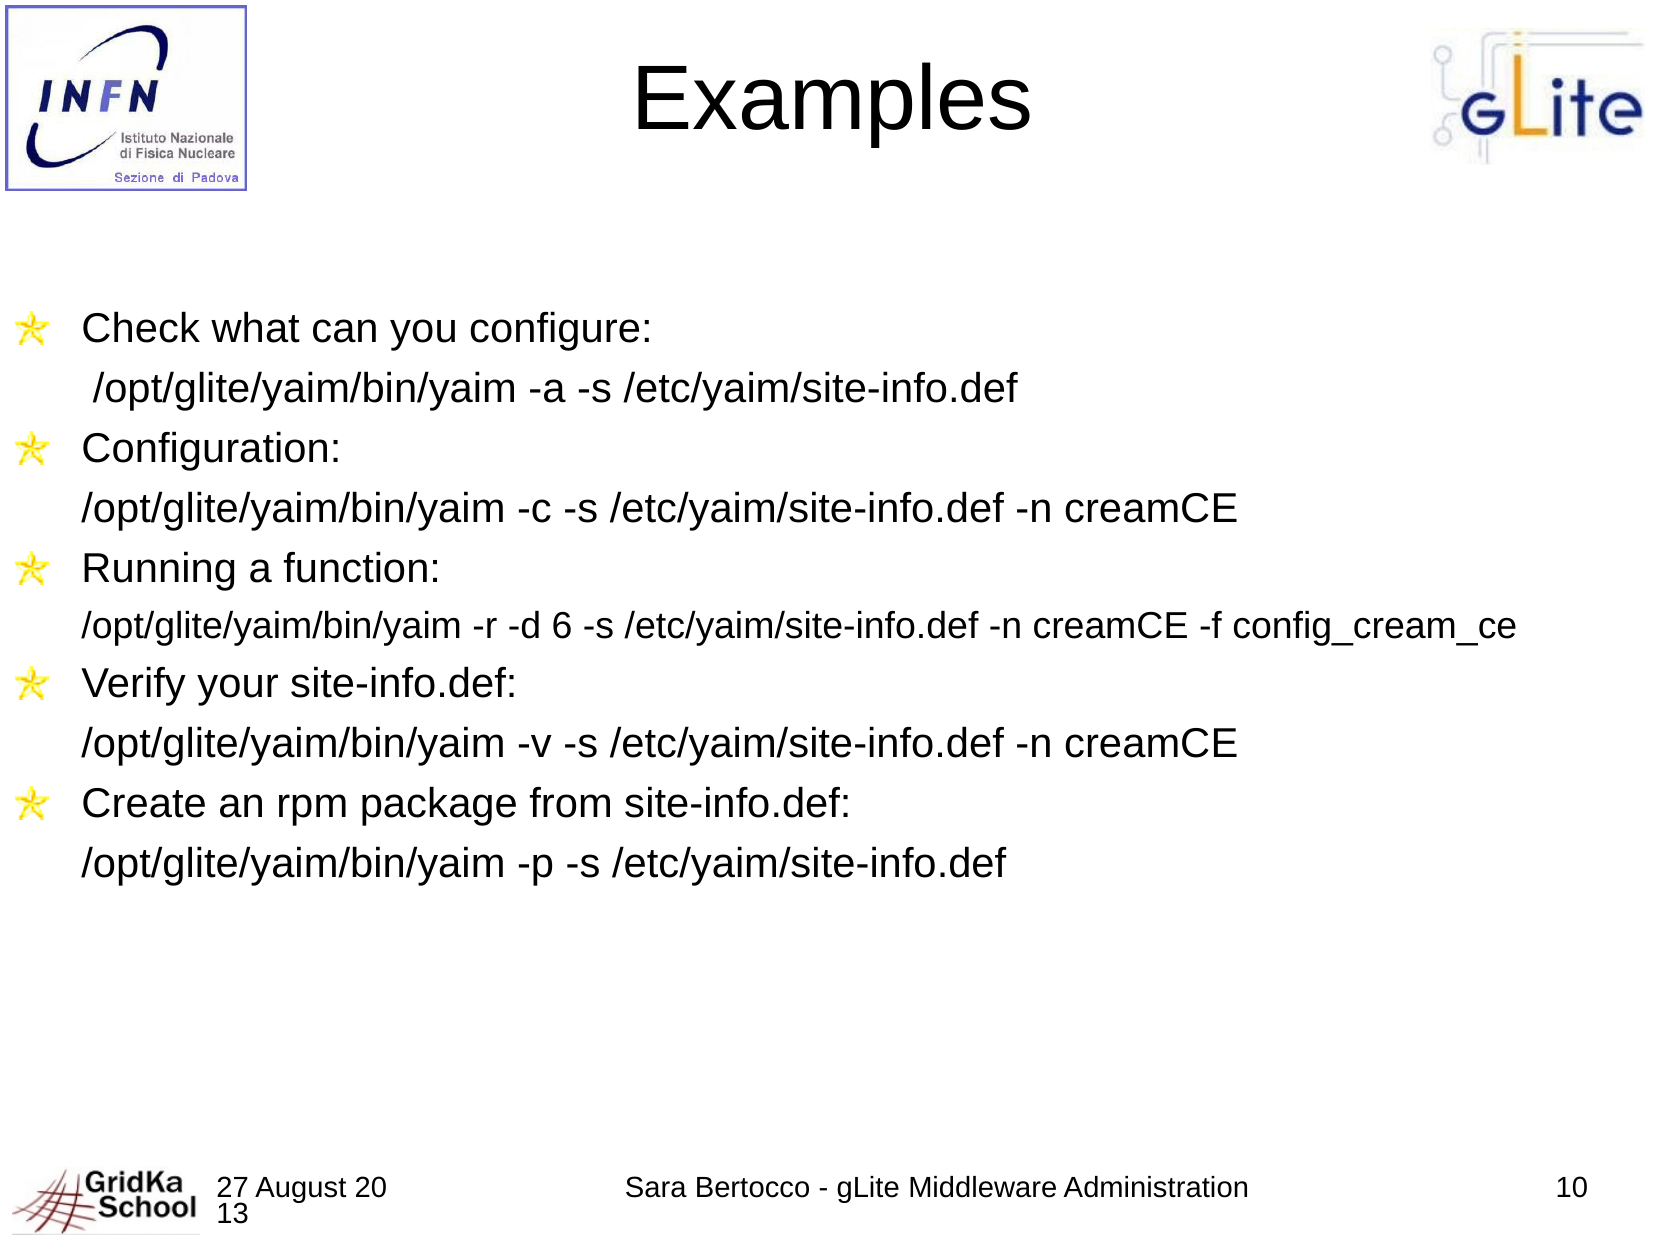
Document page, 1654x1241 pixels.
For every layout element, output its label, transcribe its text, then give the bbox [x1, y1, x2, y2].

picture [5, 5, 247, 191]
picture [1430, 28, 1645, 165]
picture [12, 1166, 200, 1235]
title Examples [247, 25, 1645, 171]
text_box Check what can you configure: /opt/glite/yaim/bin/yaim -a -s /etc/yaim/site-info.def Configuration: /opt/glite/yaim/bin/yaim -c -s /etc/yaim/site-info.def -n creamCE Running a function: /opt/glite/yaim/bin/yaim -r -d 6 -s /etc/yaim/site-info.def -n creamCE -f config_cream_ce Verify your site-info.def: /opt/glite/yaim/bin/yaim -v -s /etc/yaim/site-info.def -n creamCE Create an rpm package from site-info.def: /opt/glite/yaim/bin/yaim -p -s /etc/yaim/site-info.def [0, 297, 1608, 895]
